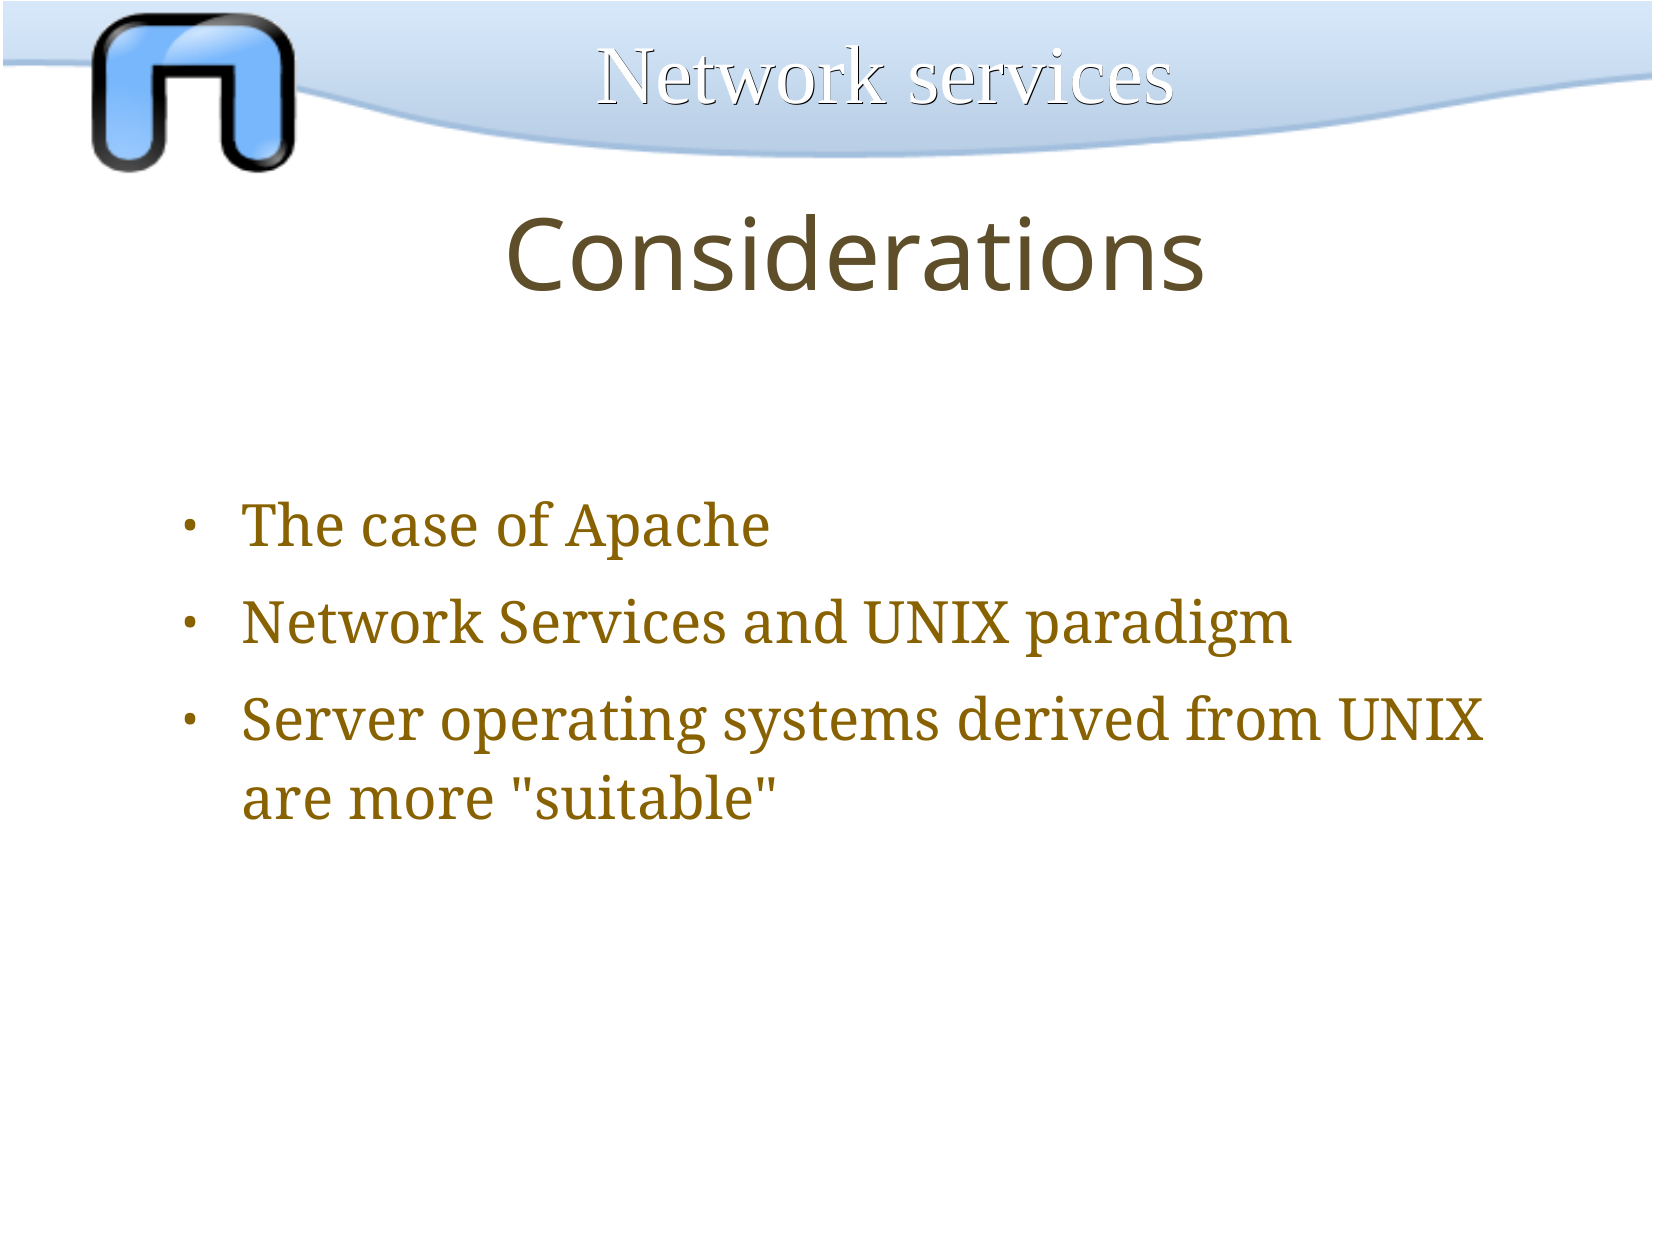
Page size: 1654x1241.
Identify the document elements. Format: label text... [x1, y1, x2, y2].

list The case of Apache Network Services and UNIX paradigm Server operating systems derived from UNIX are more "suitable" [147, 484, 1565, 1199]
picture [0, 0, 1654, 1241]
title Considerations [147, 211, 1565, 414]
text_box Network services [590, 29, 1182, 266]
